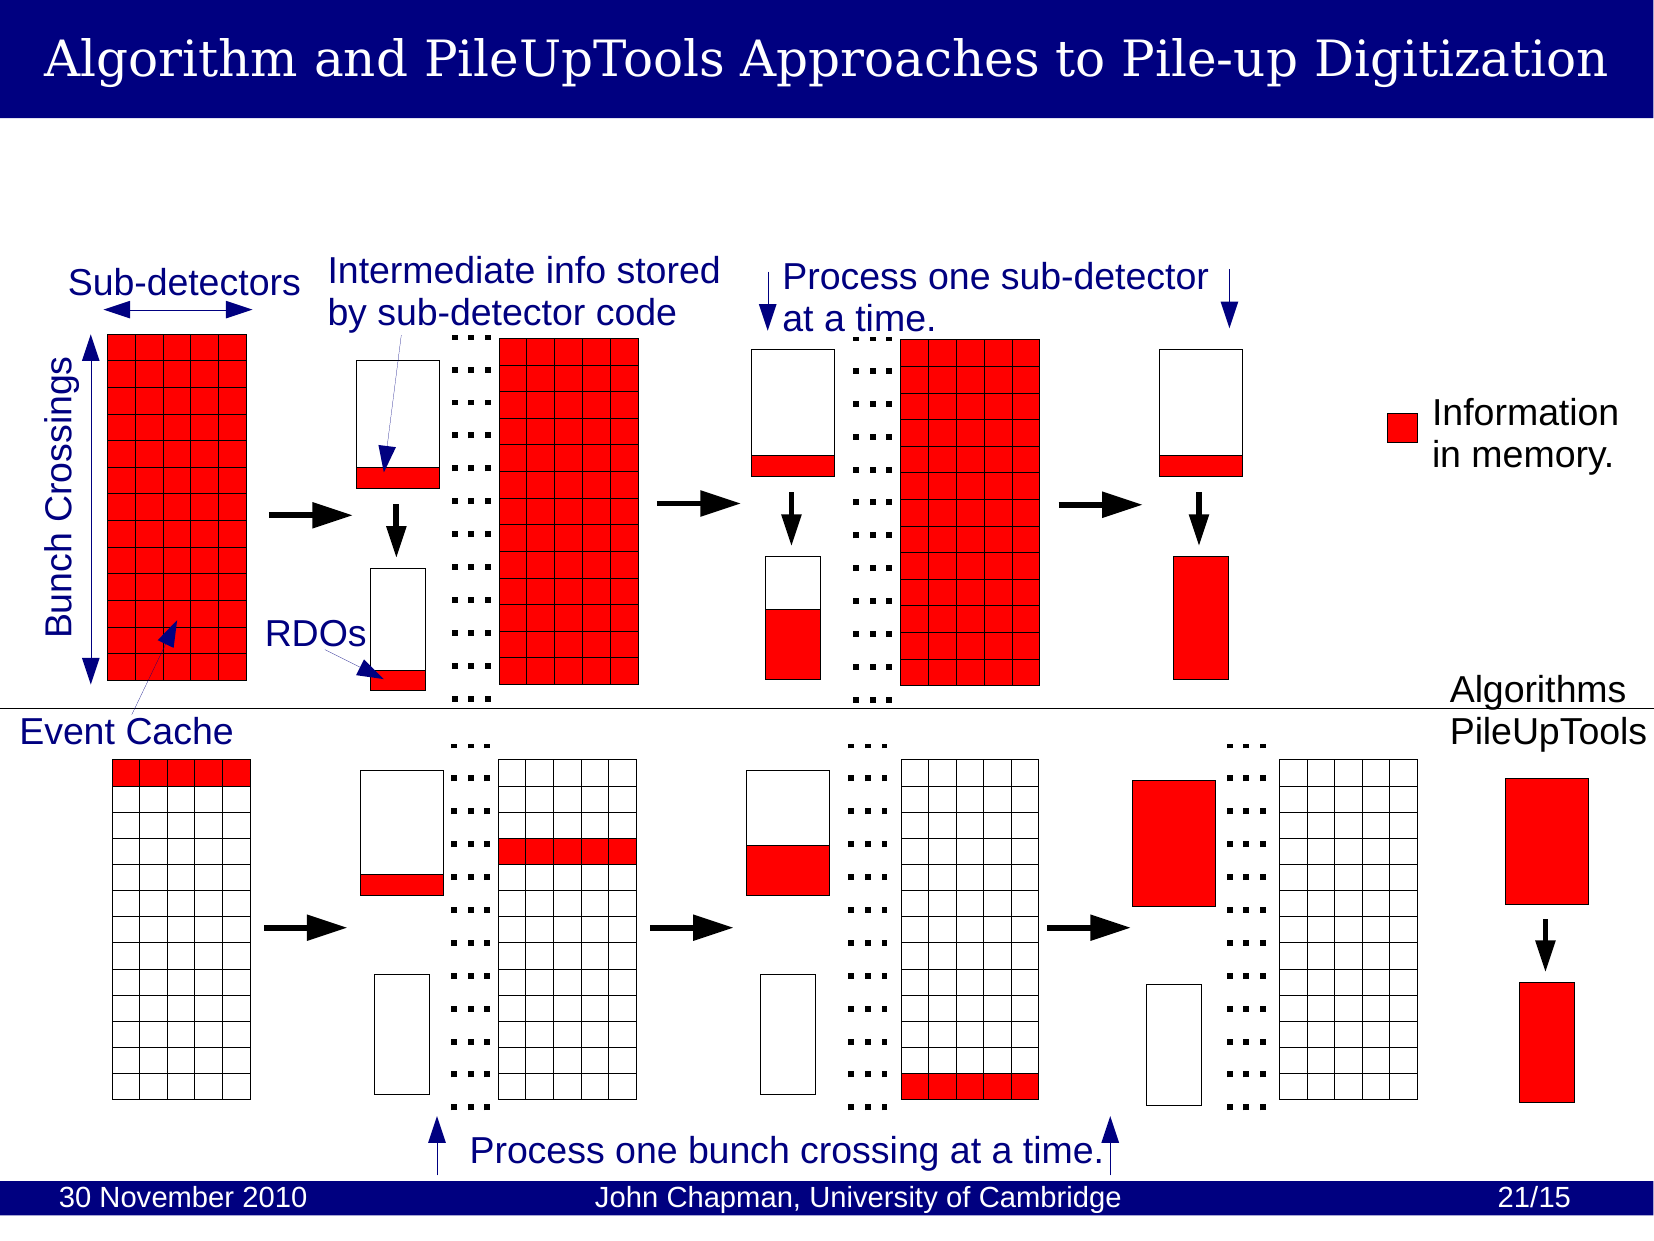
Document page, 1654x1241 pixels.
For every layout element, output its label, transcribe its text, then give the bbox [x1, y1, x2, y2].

text_box [957, 1074, 983, 1099]
title Algorithm and PileUpTools Approaches to Pile-up Digitization [0, 0, 1654, 119]
text_box [500, 339, 526, 684]
text_box [164, 335, 190, 680]
text_box [499, 839, 525, 864]
text_box [929, 1074, 956, 1099]
text_box Event Cache [4, 702, 251, 760]
text_box [1519, 982, 1575, 1103]
text_box Bunch Crossings [30, 336, 87, 654]
text_box [1173, 556, 1229, 680]
text_box [374, 974, 430, 1095]
text_box Sub-detectors [53, 253, 312, 311]
text_box [609, 839, 636, 864]
text_box [957, 347, 984, 685]
text_box [760, 974, 816, 1095]
text_box Process one bunch crossing at a time. [454, 1122, 1128, 1179]
text_box [554, 839, 581, 864]
text_box [583, 339, 610, 684]
text_box [582, 839, 608, 864]
text_box [555, 339, 582, 684]
text_box [746, 770, 830, 896]
text_box [1387, 413, 1417, 443]
text_box [219, 335, 246, 680]
text_box [223, 760, 250, 786]
text_box [113, 760, 139, 786]
text_box [985, 347, 1012, 685]
text_box [611, 339, 638, 684]
text_box [751, 349, 835, 477]
text_box RDOs [250, 604, 398, 662]
text_box [1146, 984, 1202, 1106]
text_box [929, 347, 956, 685]
text_box [140, 760, 167, 786]
text_box [150, 652, 163, 680]
text_box [168, 760, 194, 786]
text_box [765, 556, 821, 680]
text_box [1132, 780, 1216, 907]
text_box [1012, 1074, 1038, 1099]
text_box [984, 1074, 1011, 1099]
text_box Algorithms PileUpTools [1435, 661, 1654, 761]
text_box Information in memory. [1417, 383, 1654, 483]
text_box [191, 335, 218, 680]
text_box [1505, 778, 1589, 905]
text_box [370, 568, 426, 691]
text_box [527, 339, 554, 684]
text_box [1159, 349, 1243, 477]
text_box [902, 1074, 928, 1099]
text_box [526, 839, 553, 864]
text_box [136, 335, 163, 680]
text_box [108, 335, 135, 680]
text_box [360, 770, 444, 896]
text_box Process one sub-detector at a time. [767, 248, 1241, 347]
text_box Intermediate info stored by sub-detector code [312, 242, 739, 342]
text_box [1013, 347, 1039, 685]
text_box [901, 347, 928, 685]
text_box [356, 360, 440, 489]
text_box [195, 760, 222, 786]
